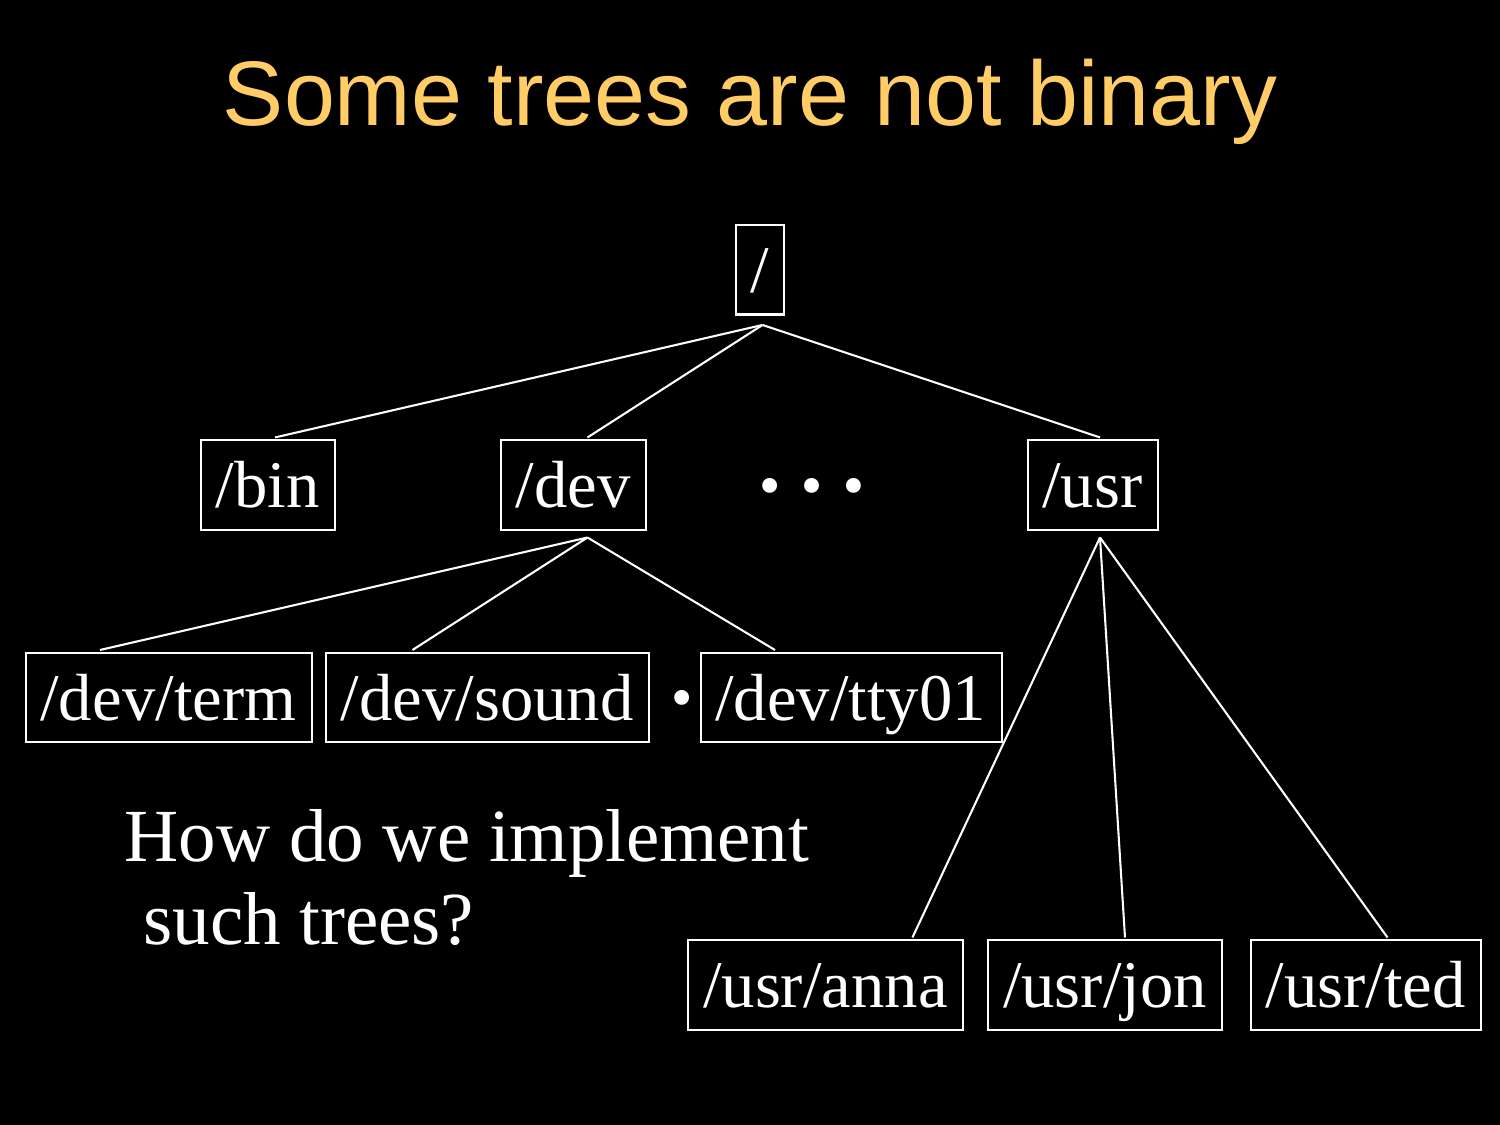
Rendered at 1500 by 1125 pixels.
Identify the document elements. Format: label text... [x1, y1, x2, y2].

text_box /usr/jon [988, 940, 1223, 1030]
text_box /usr [1027, 440, 1158, 530]
text_box /bin [201, 440, 335, 530]
text_box /dev/sound [325, 652, 650, 743]
text_box /dev [501, 440, 647, 530]
text_box How do we implement such trees? [109, 787, 825, 969]
text_box … [735, 371, 890, 526]
text_box . [651, 584, 713, 739]
text_box . [669, 584, 713, 611]
text_box /dev/term [25, 652, 312, 743]
title Some trees are not binary [22, 34, 1480, 153]
text_box /usr/anna [688, 940, 964, 1030]
text_box /usr/ted [1251, 940, 1482, 1030]
text_box / [736, 224, 785, 315]
text_box /dev/tty01 [700, 652, 1002, 743]
